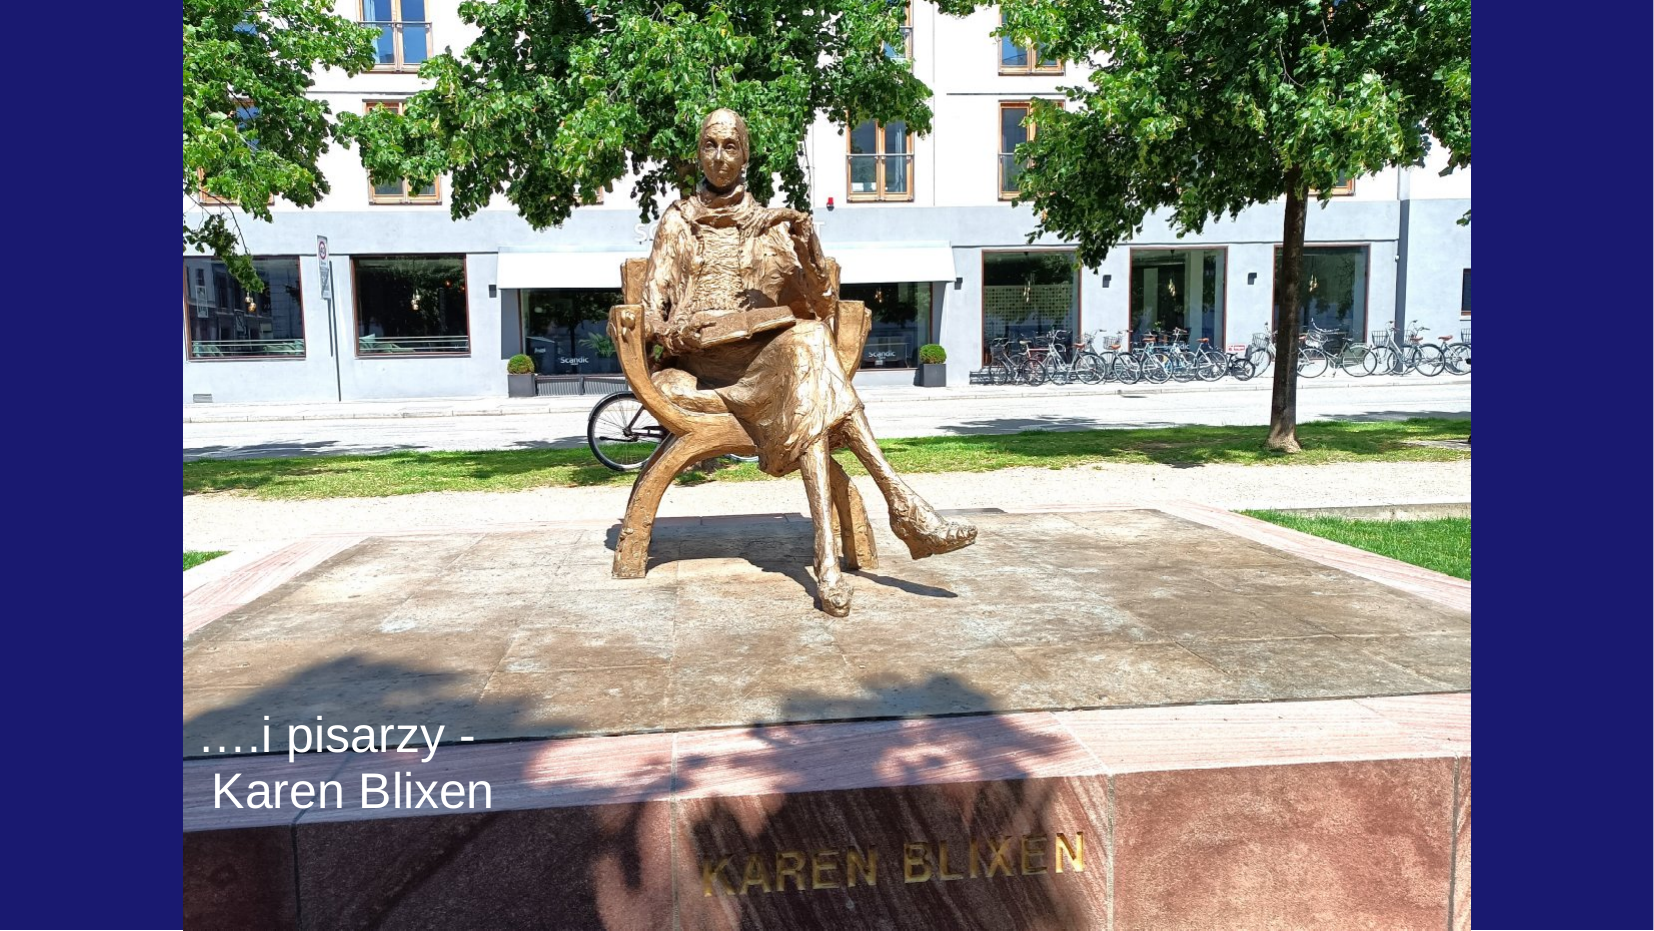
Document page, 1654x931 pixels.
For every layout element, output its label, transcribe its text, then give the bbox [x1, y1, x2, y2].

picture [183, 0, 1471, 931]
text_box ….i pisarzy - Karen Blixen [183, 700, 639, 827]
